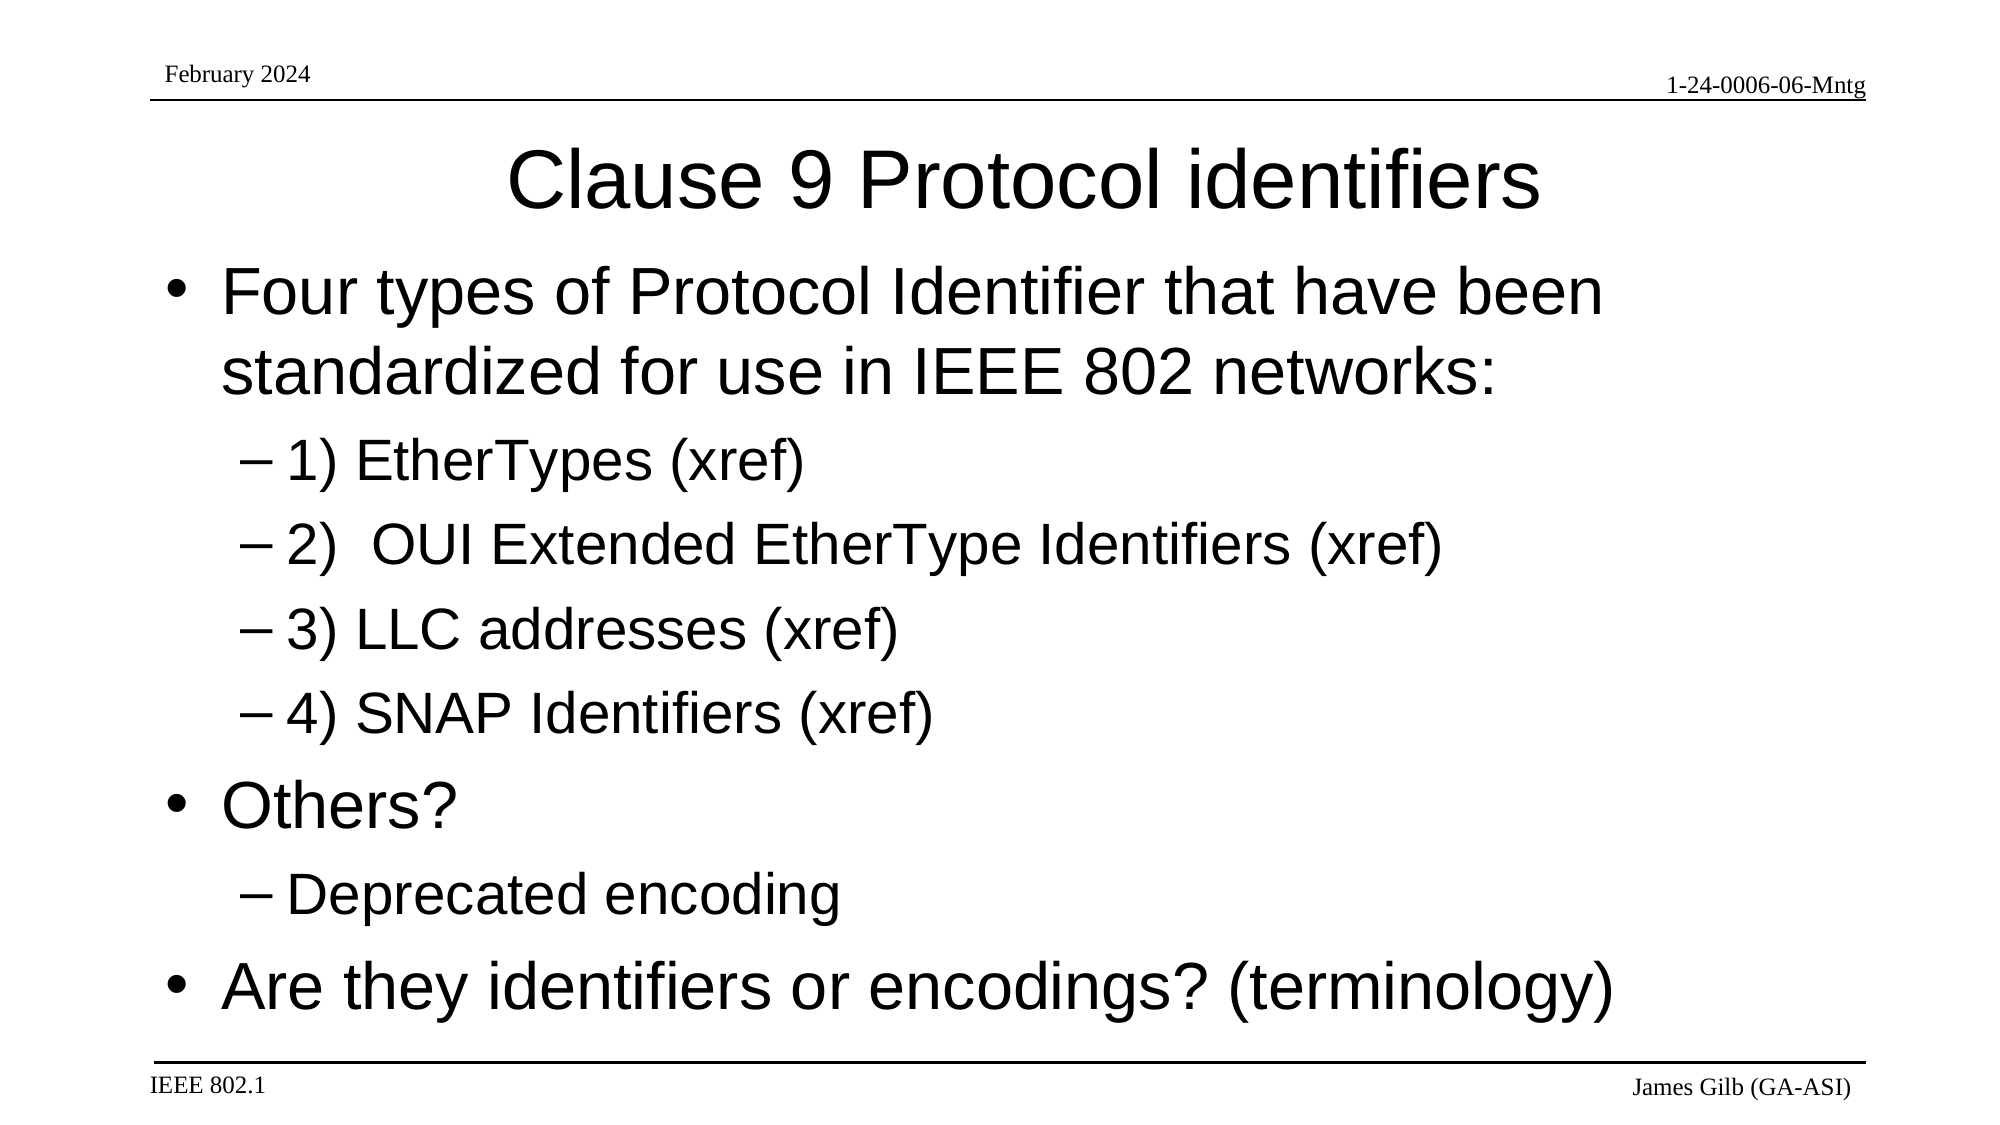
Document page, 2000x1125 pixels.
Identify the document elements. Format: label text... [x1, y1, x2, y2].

list Four types of Protocol Identifier that have been standardized for use in IEEE 802 networks: 1) EtherTypes (xref) 2) OUI Extended EtherType Identifiers (xref) 3) LLC addresses (xref) 4) SNAP Identifiers (xref) Others? Deprecated encoding Are they identifiers or encodings? (terminology) [149, 239, 1900, 1051]
title Clause 9 Protocol identifiers [149, 112, 1900, 238]
